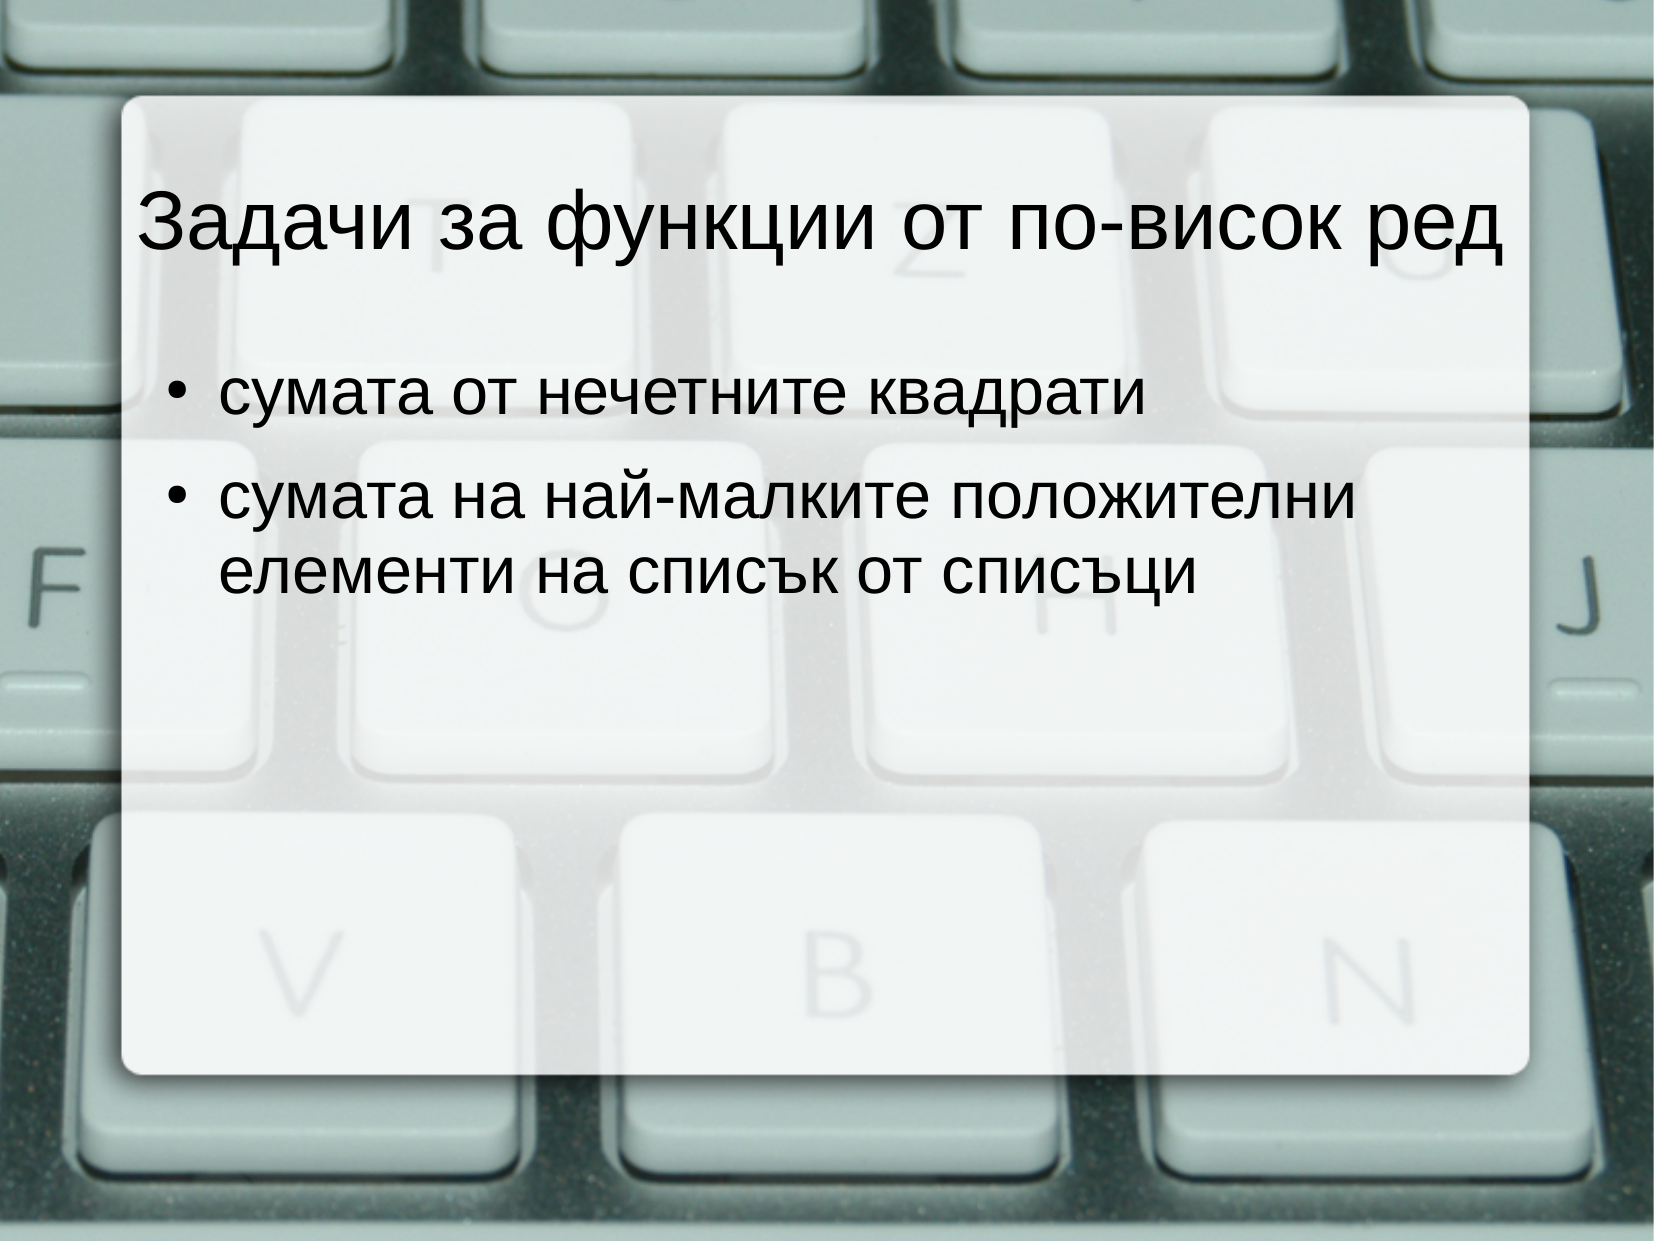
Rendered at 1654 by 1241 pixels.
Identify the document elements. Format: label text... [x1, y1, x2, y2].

title Задачи за функции от по-висок ред [135, 117, 1506, 325]
picture [0, 0, 1654, 1241]
list сумата от нечетните квадрати сумата на най-малките положителни елементи на списък от списъци [147, 354, 1506, 1074]
